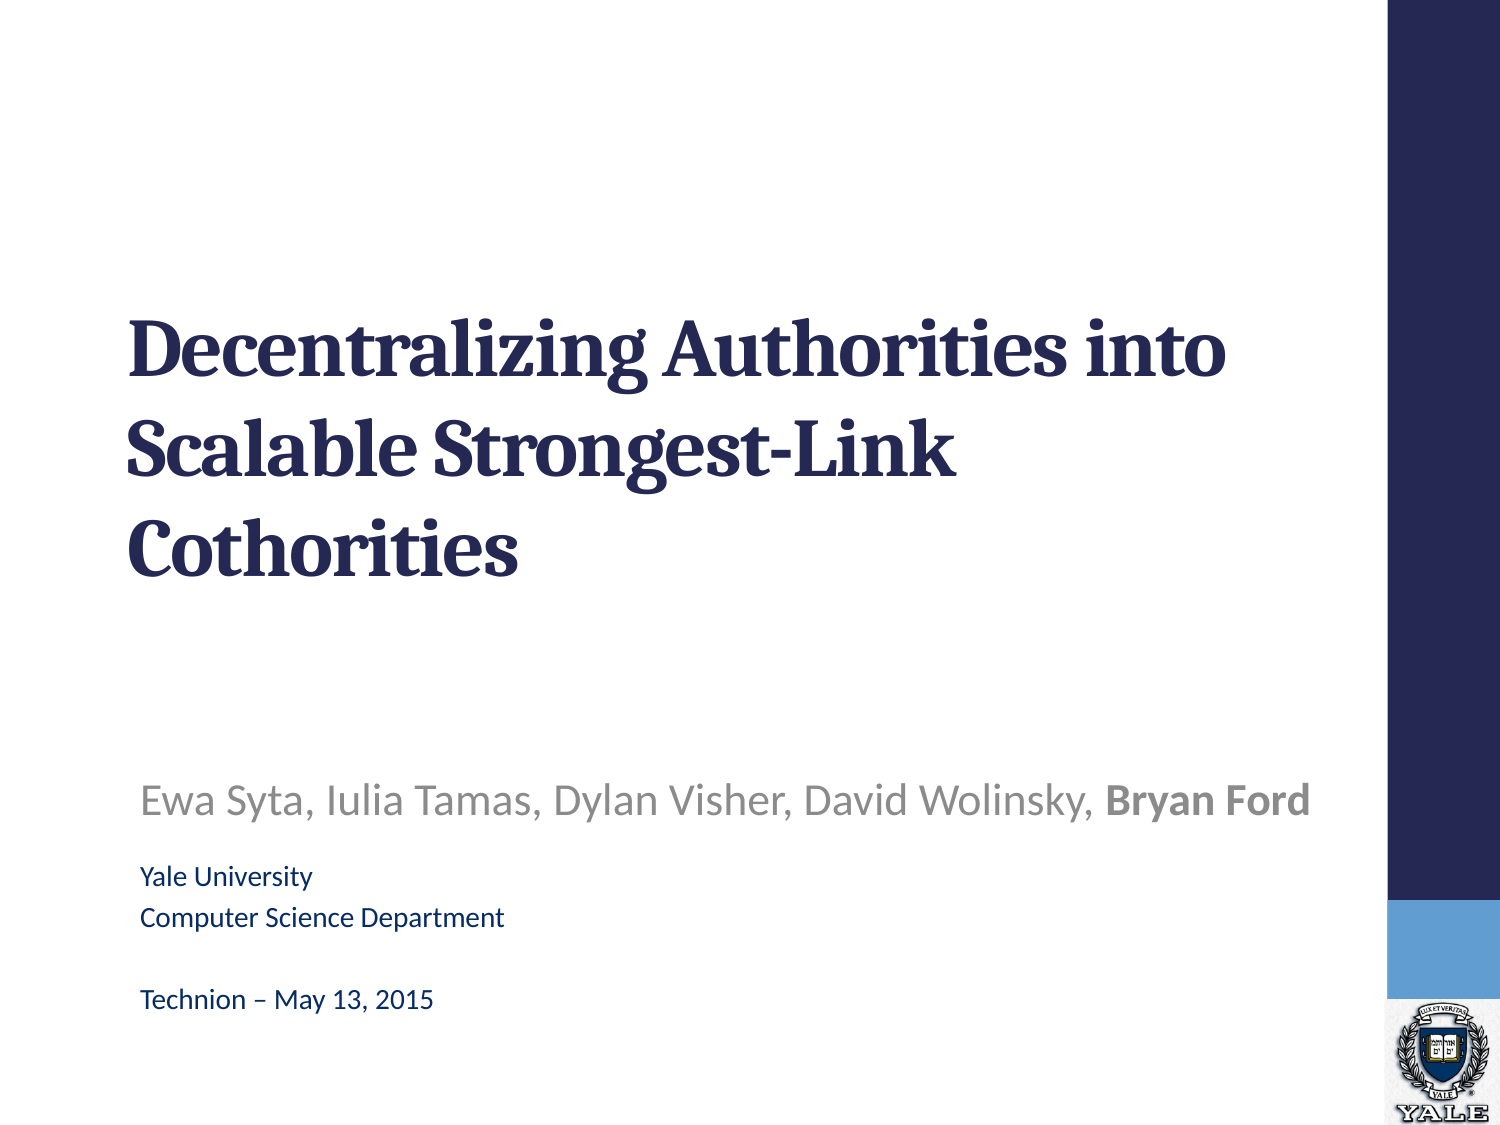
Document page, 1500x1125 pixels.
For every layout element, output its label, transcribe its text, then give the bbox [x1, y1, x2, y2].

text_box Yale University Computer Science Department Technion – May 13, 2015 [124, 849, 1413, 1025]
title Decentralizing Authorities into Scalable Strongest-Link Cothorities [112, 174, 1350, 601]
picture [1384, 999, 1500, 1125]
subtitle Ewa Syta, Iulia Tamas, Dylan Visher, David Wolinsky, Bryan Ford [125, 762, 1413, 849]
